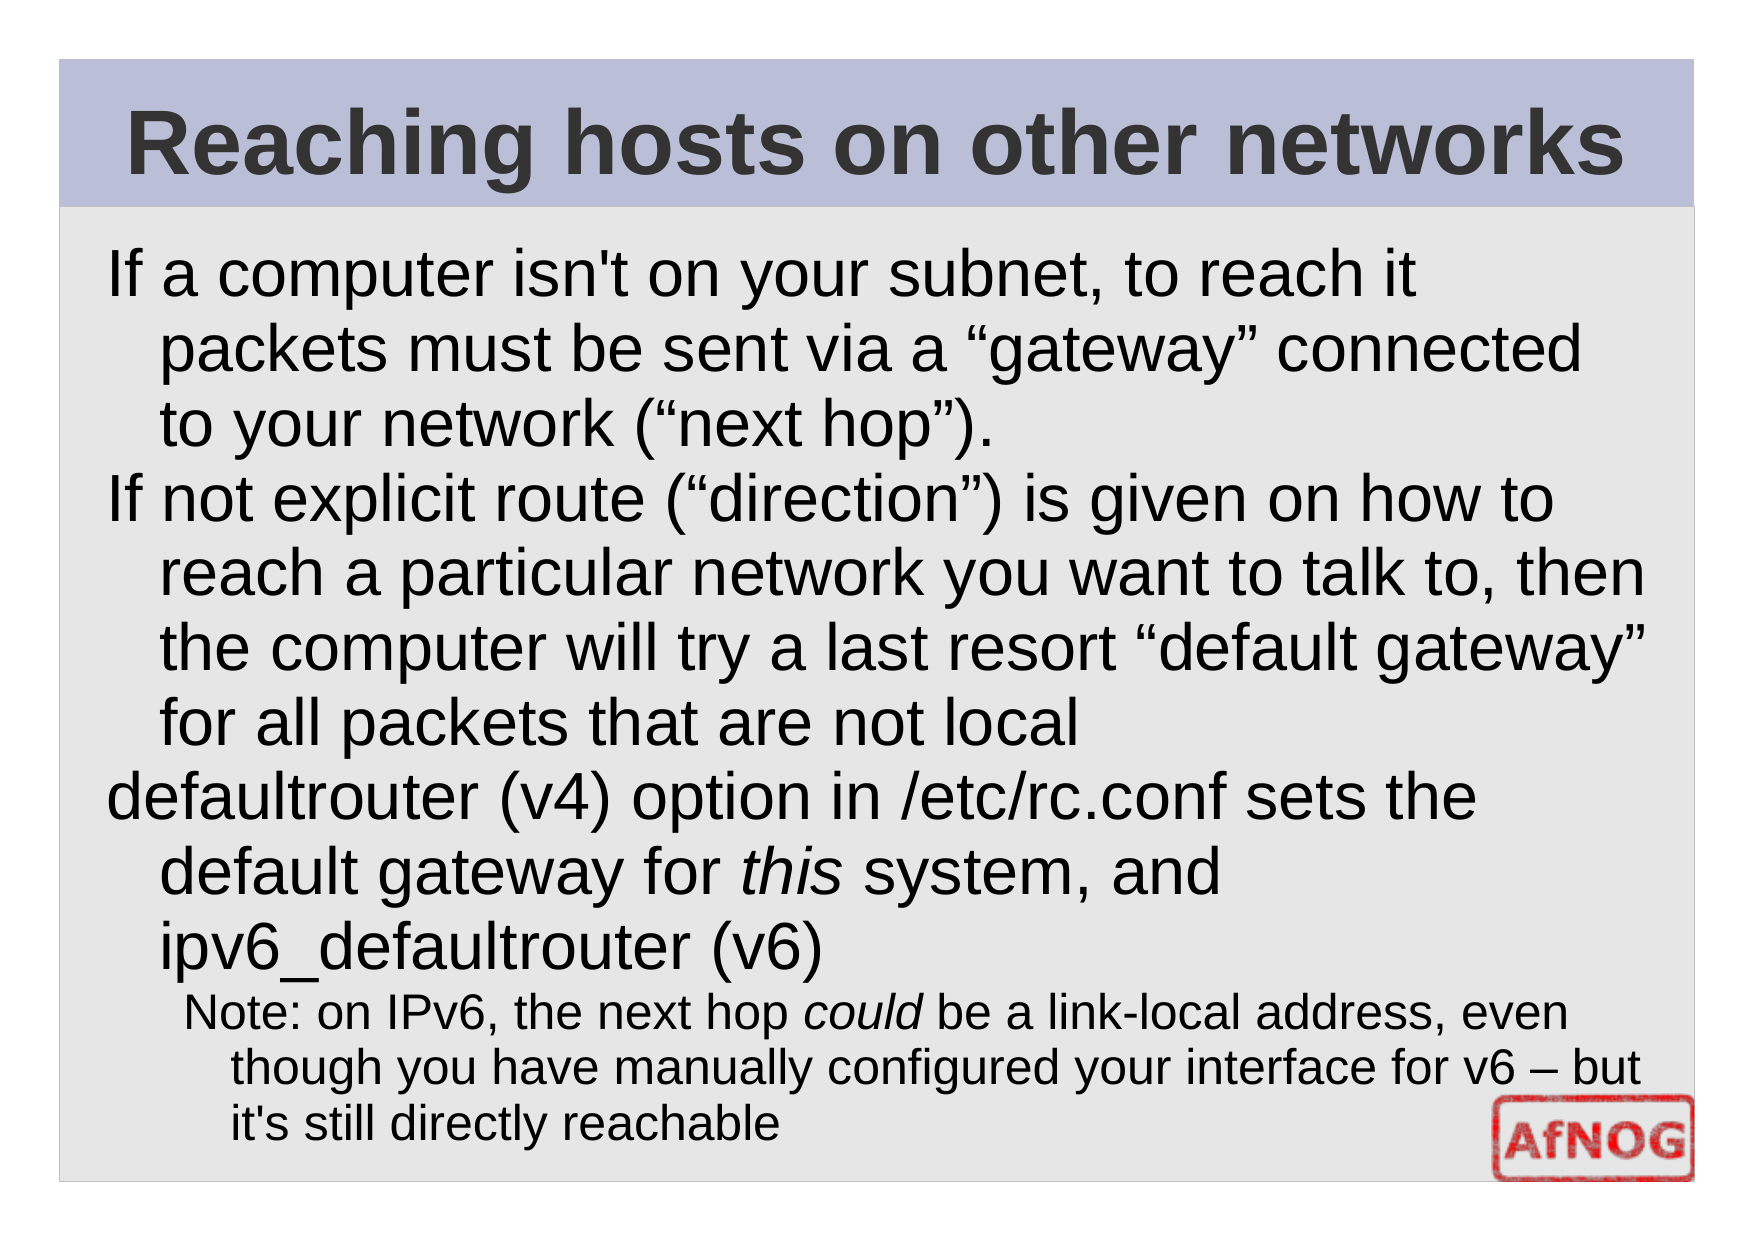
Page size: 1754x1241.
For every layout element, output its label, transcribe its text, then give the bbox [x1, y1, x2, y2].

title Reaching hosts on other networks [59, 48, 1695, 237]
list If a computer isn't on your subnet, to reach it packets must be sent via a “gateway” connected to your network (“next hop”). If not explicit route (“direction”) is given on how to reach a particular network you want to talk to, then the computer will try a last resort “default gateway” for all packets that are not local defaultrouter (v4) option in /etc/rc.conf sets the default gateway for this system, and ipv6_defaultrouter (v6) Note: on IPv6, the next hop could be a link-local address, even though you have manually configured your interface for v6 – but it's still directly reachable [88, 236, 1654, 1174]
picture [1490, 1092, 1695, 1182]
